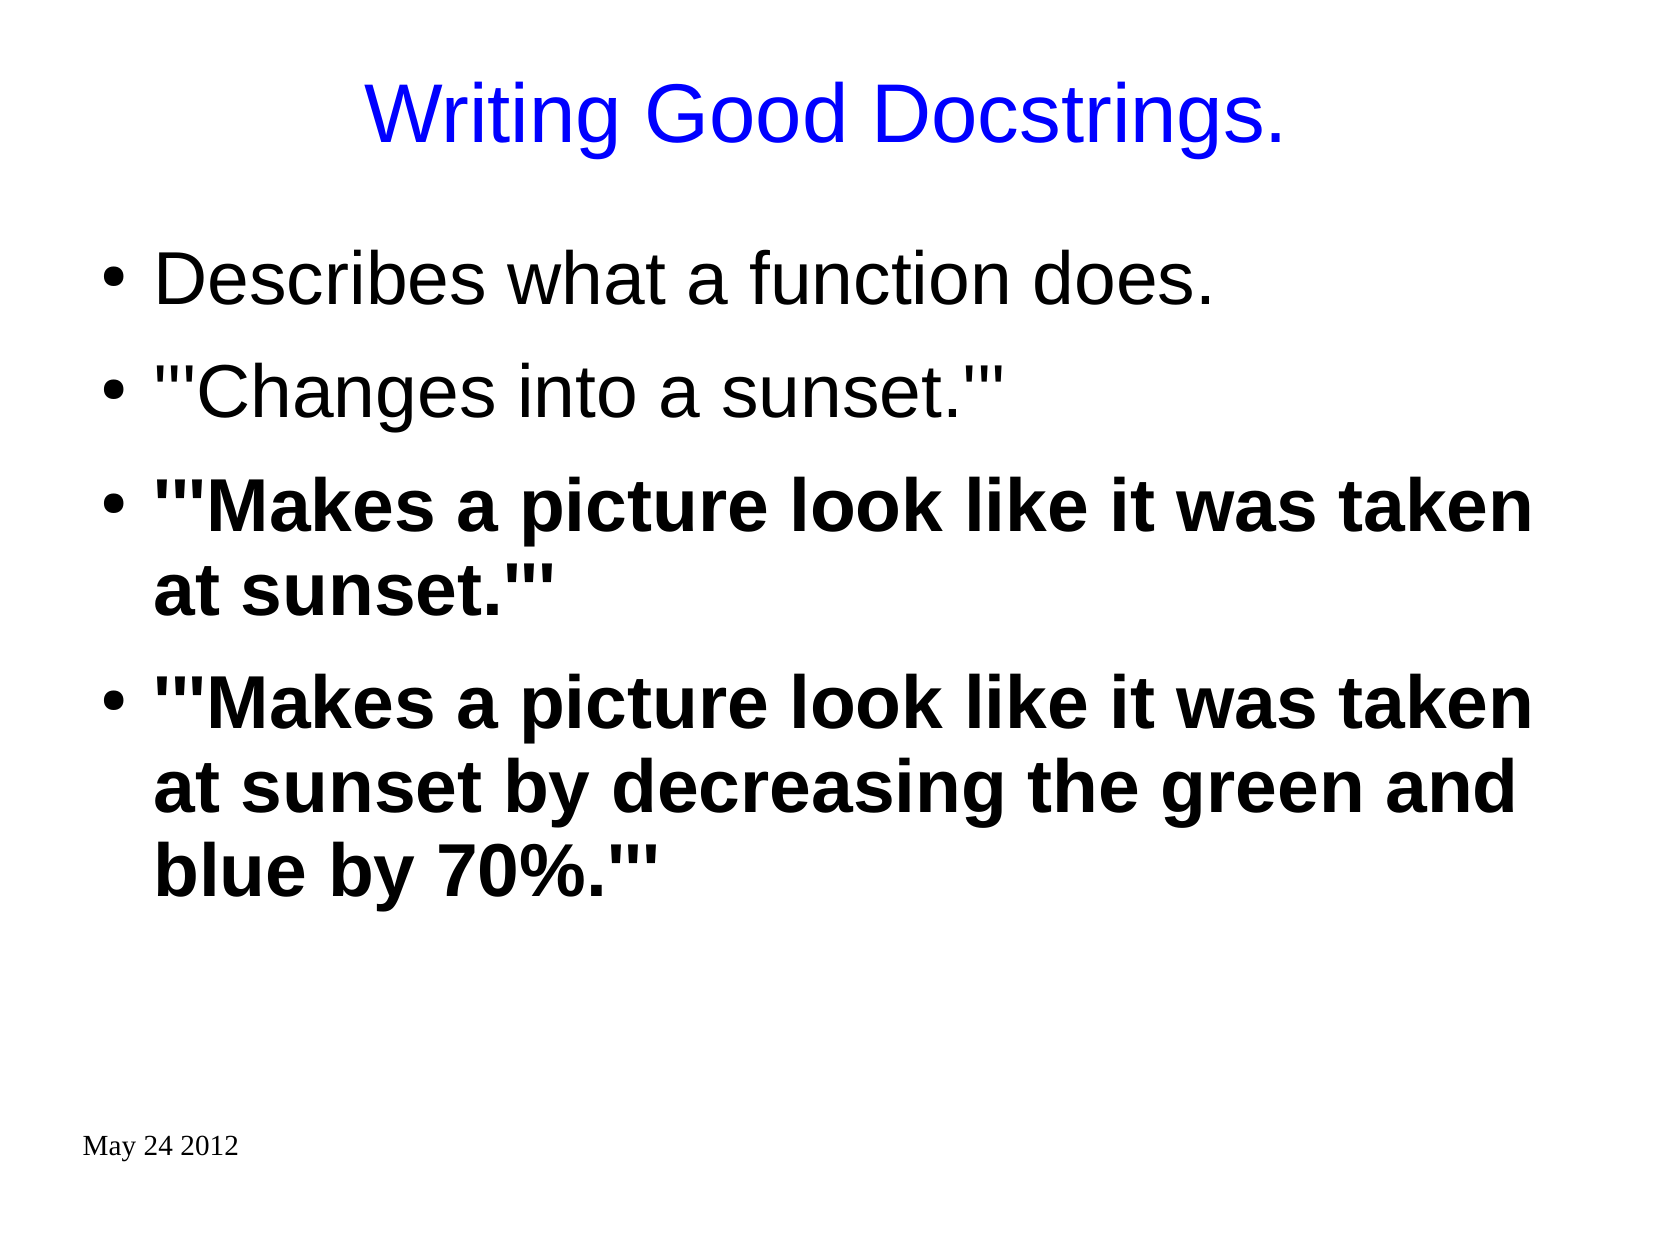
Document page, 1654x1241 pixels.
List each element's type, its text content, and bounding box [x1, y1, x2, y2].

title Writing Good Docstrings. [82, 49, 1571, 178]
list Describes what a function does. '''Changes into a sunset.''' '''Makes a picture look like it was taken at sunset.''' '''Makes a picture look like it was taken at sunset by decreasing the green and blue by 70%.''' [82, 236, 1571, 1109]
